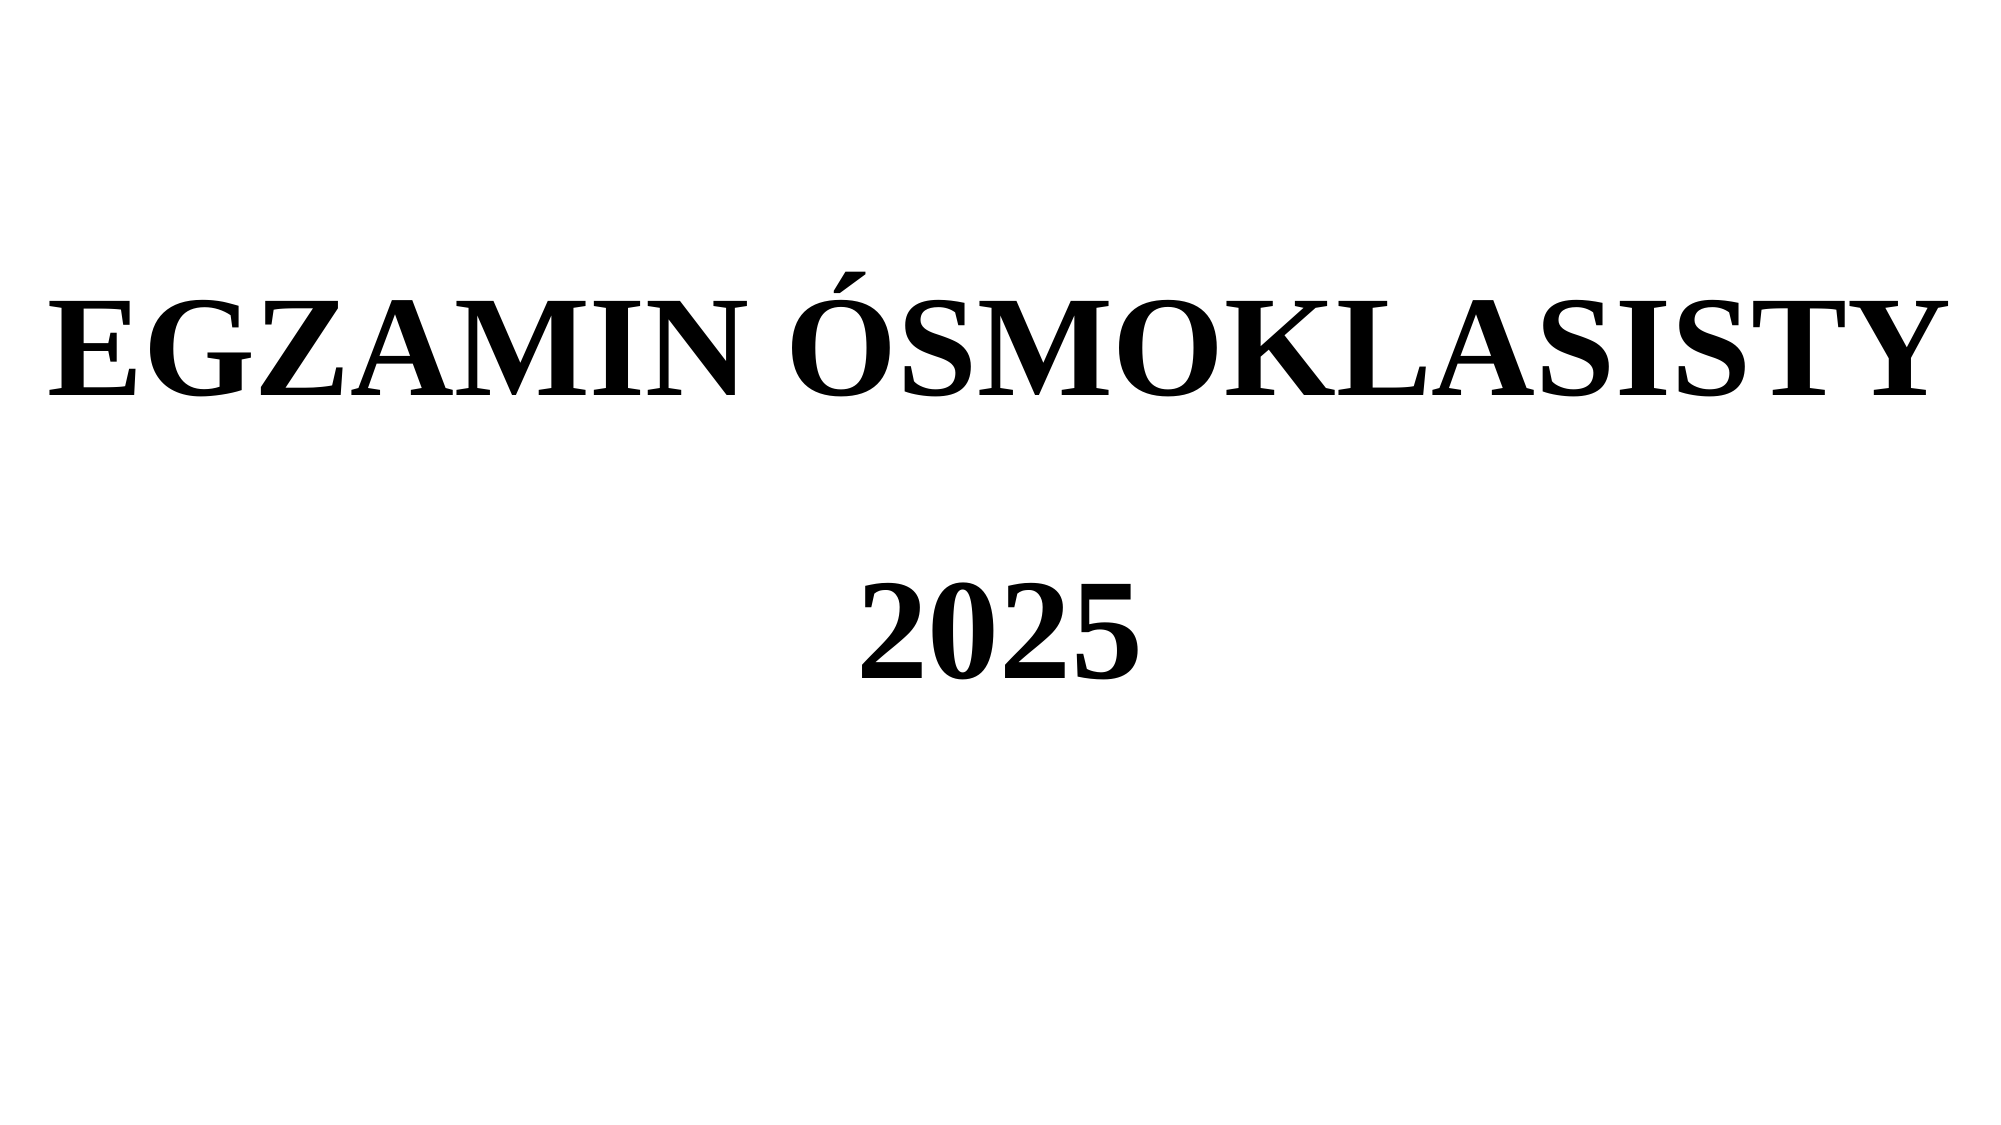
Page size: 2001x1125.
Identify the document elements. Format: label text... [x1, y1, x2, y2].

subtitle EGZAMIN ÓSMOKLASISTY 2025 [30, 290, 1970, 563]
